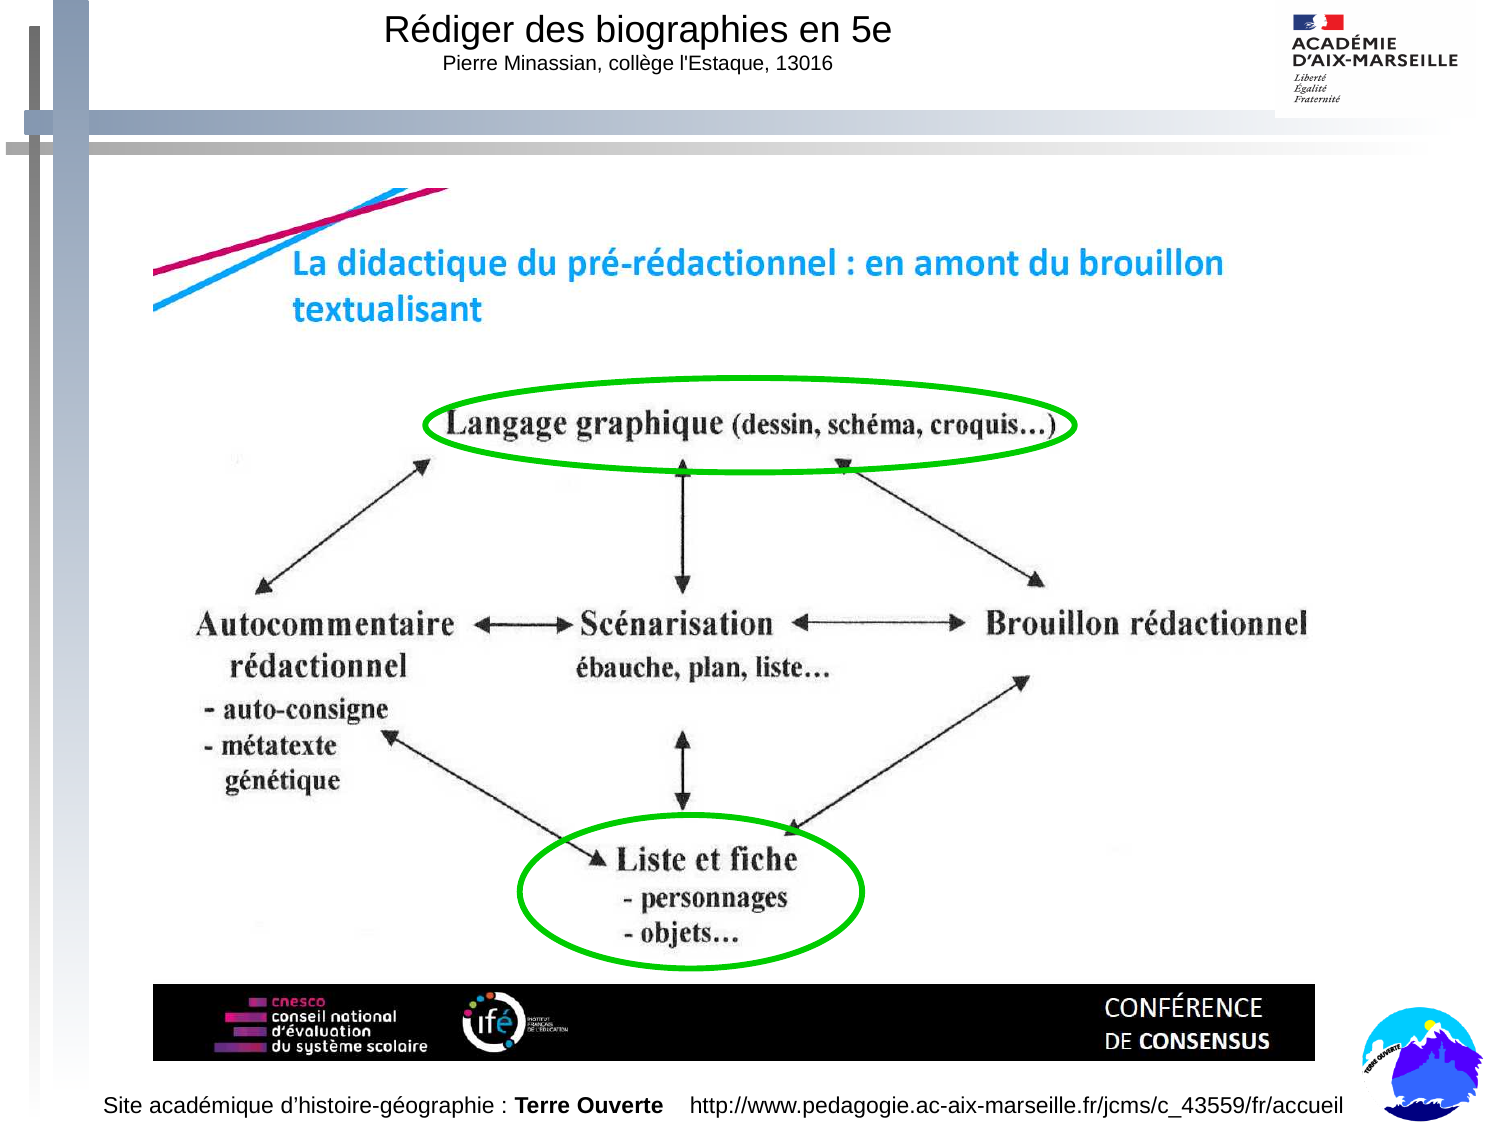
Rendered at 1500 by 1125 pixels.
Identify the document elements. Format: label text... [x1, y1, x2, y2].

text_box Rédiger des biographies en 5e Pierre Minassian, collège l'Estaque, 13016 [88, 0, 1188, 83]
text_box [5, 0, 1454, 1121]
picture [1360, 1006, 1484, 1122]
picture [1275, 0, 1476, 118]
picture [153, 188, 1315, 1061]
text_box Site académique d’histoire-géographie : Terre Ouverte http://www.pedagogie.ac-aix-marseille.fr/jcms/c_43559/fr/accueil [88, 1083, 1361, 1125]
